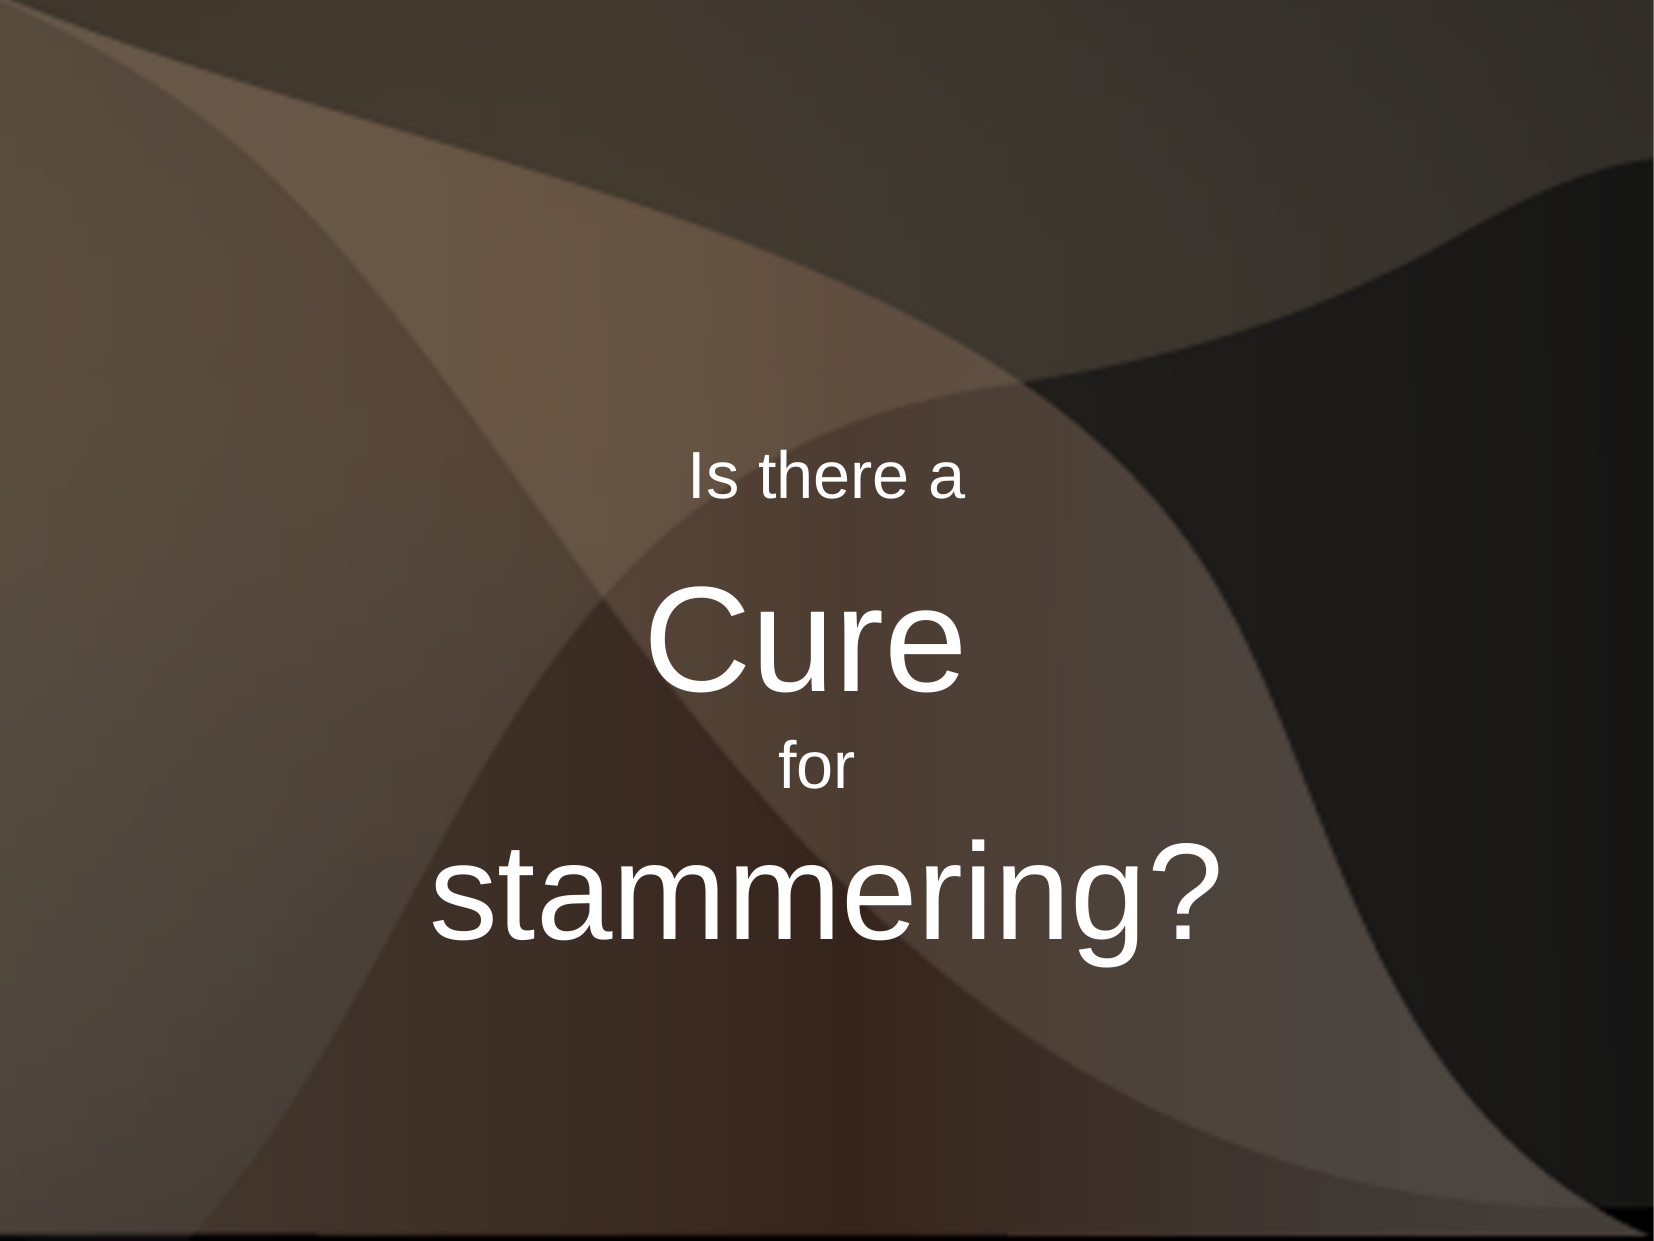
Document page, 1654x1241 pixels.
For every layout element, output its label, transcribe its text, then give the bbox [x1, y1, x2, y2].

subtitle Is there a Cure for stammering? [82, 297, 1571, 1102]
